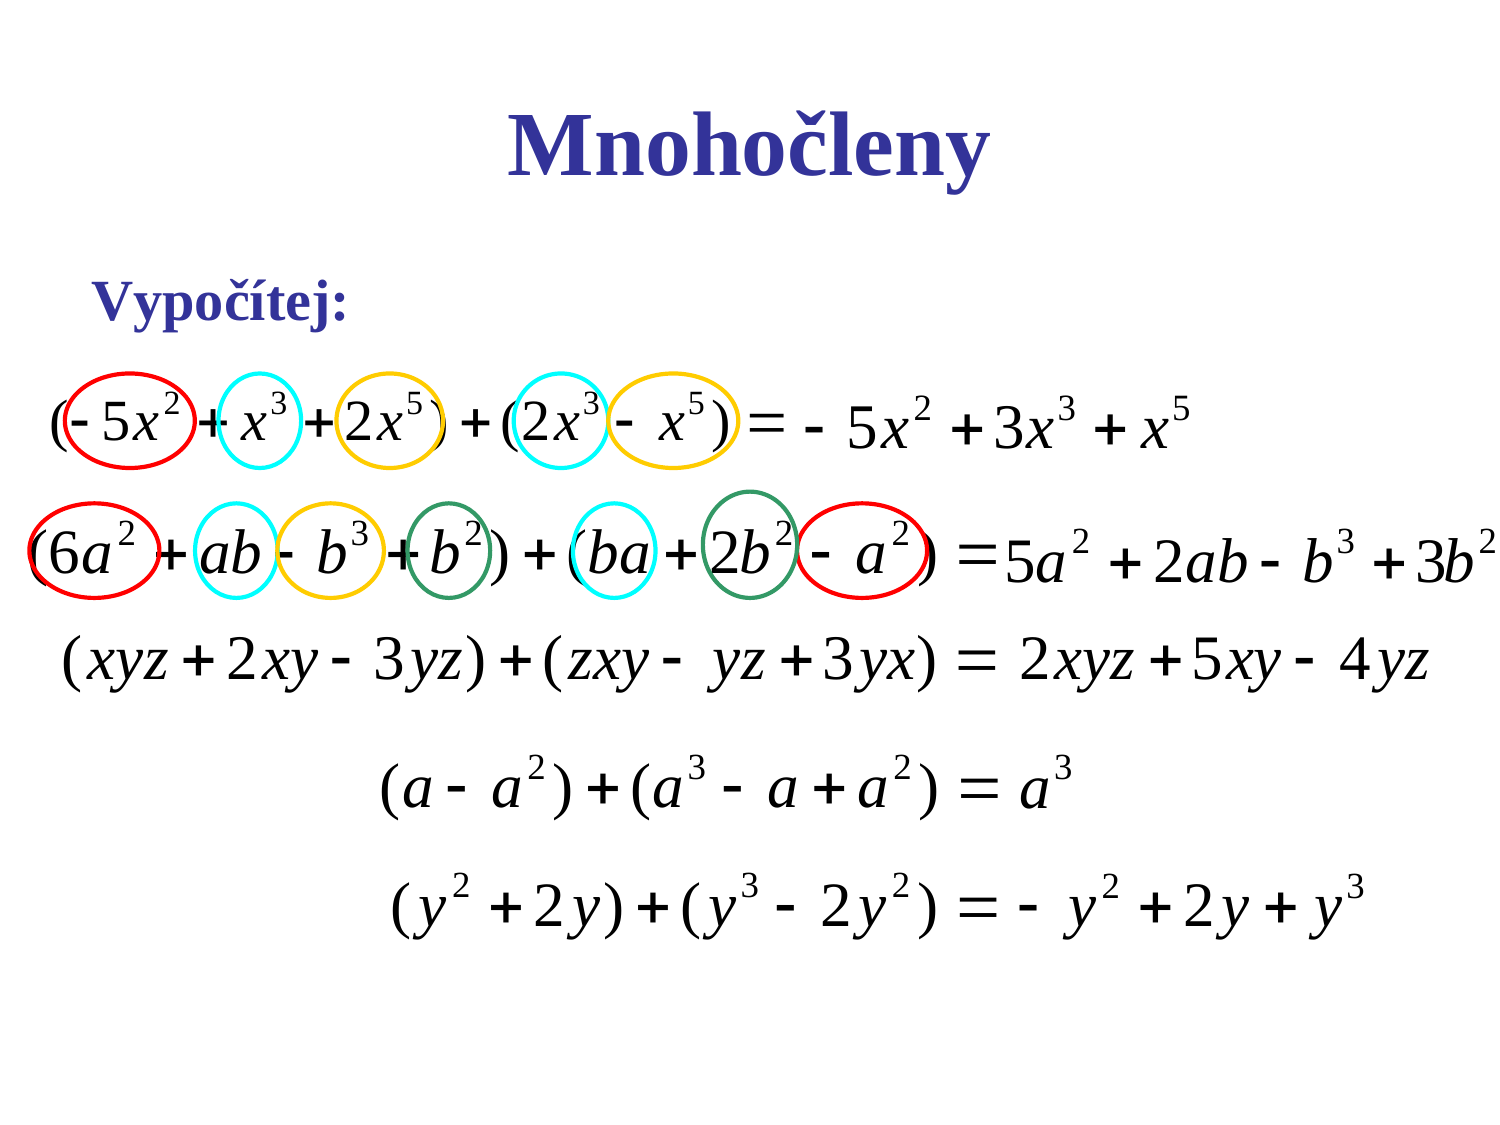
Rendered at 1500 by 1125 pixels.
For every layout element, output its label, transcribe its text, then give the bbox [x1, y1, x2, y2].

chart [41, 377, 97, 465]
chart [623, 504, 740, 600]
chart [339, 377, 440, 465]
chart [67, 377, 192, 465]
chart [281, 377, 363, 465]
chart [32, 506, 157, 595]
chart [760, 565, 848, 600]
chart [280, 506, 381, 595]
title Mnohočleny [75, 45, 1426, 233]
chart [458, 504, 605, 600]
chart [585, 436, 640, 465]
chart [793, 380, 1199, 465]
text_box Vypočítej: [76, 245, 1211, 350]
chart [785, 504, 836, 532]
chart [410, 506, 488, 595]
chart [53, 621, 997, 707]
chart [108, 504, 228, 600]
chart [1009, 739, 1084, 824]
chart [245, 568, 319, 600]
chart [198, 506, 275, 595]
chart [706, 377, 786, 465]
chart [586, 377, 639, 405]
chart [800, 506, 924, 595]
chart [18, 504, 80, 600]
chart [342, 504, 440, 600]
chart [1007, 857, 1377, 953]
chart [254, 504, 309, 533]
chart [705, 504, 795, 595]
chart [1009, 621, 1441, 707]
chart [516, 377, 606, 465]
chart [381, 857, 999, 953]
chart [163, 377, 238, 465]
chart [371, 739, 999, 835]
chart [876, 504, 1500, 600]
chart [417, 377, 537, 465]
chart [611, 377, 736, 465]
chart [576, 506, 653, 595]
chart [221, 377, 299, 465]
